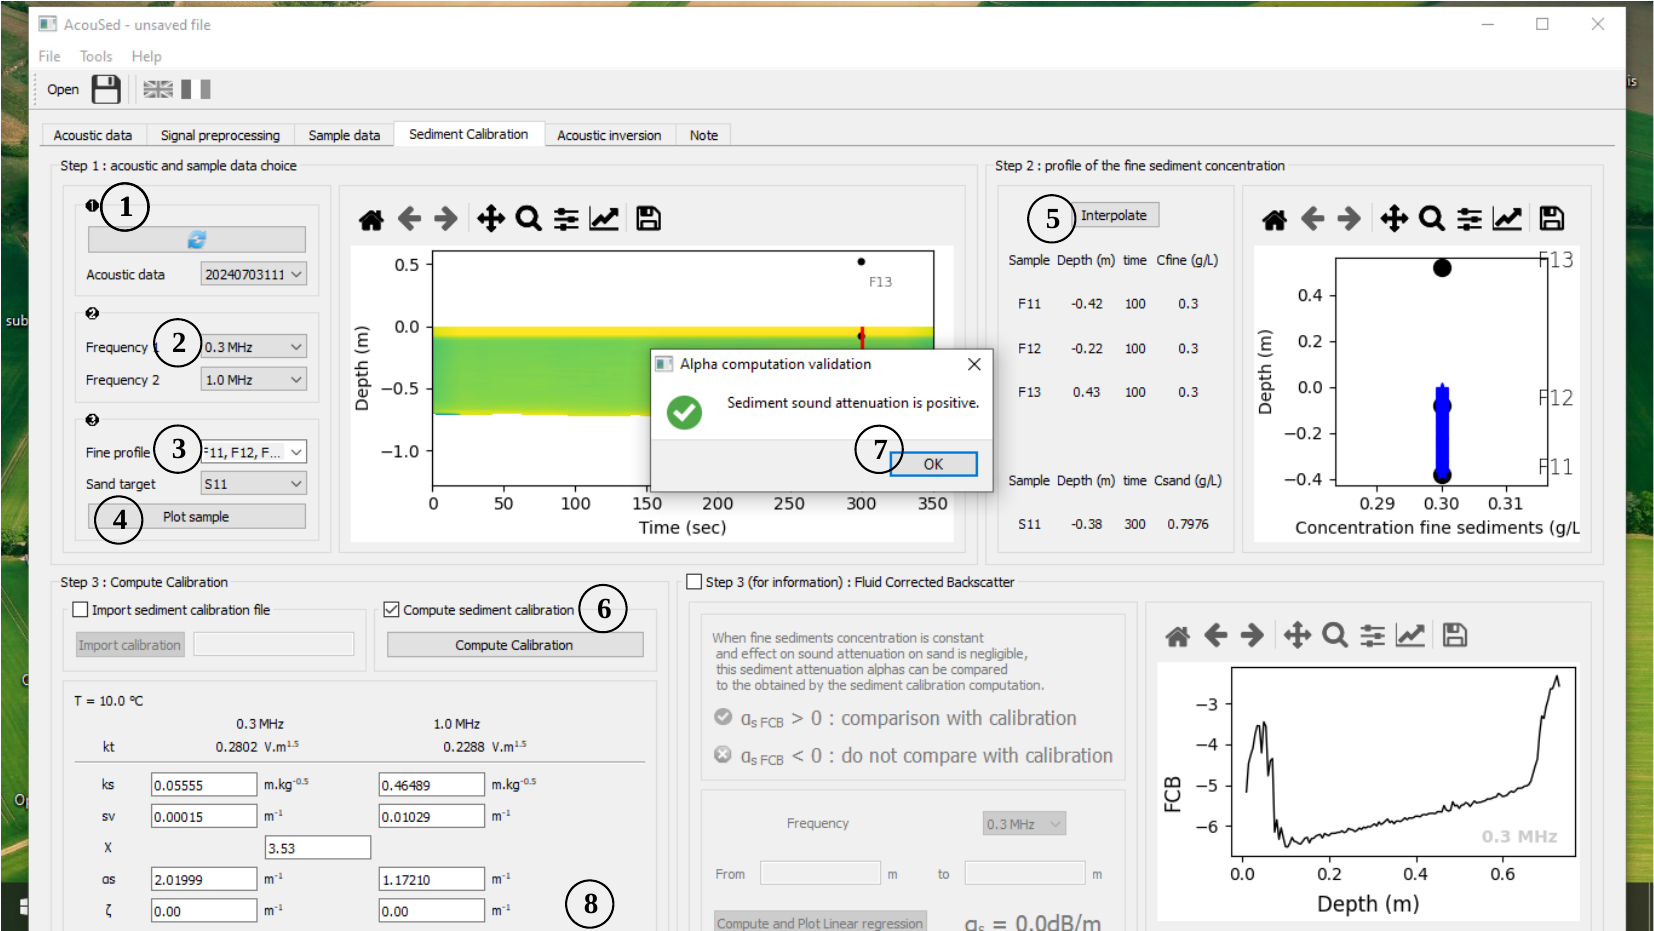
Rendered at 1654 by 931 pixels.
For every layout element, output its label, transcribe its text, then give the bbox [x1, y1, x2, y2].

picture [1, 1, 1654, 931]
text_box 4 [98, 496, 158, 546]
text_box 6 [582, 587, 625, 631]
text_box 1 [103, 183, 115, 193]
text_box 8 [569, 880, 629, 930]
text_box 5 [1031, 195, 1091, 245]
text_box 4 [98, 498, 141, 542]
text_box 6 [582, 585, 593, 594]
text_box 7 [858, 425, 918, 476]
text_box 8 [569, 880, 581, 889]
text_box 2 [157, 319, 217, 369]
text_box 3 [157, 425, 217, 475]
text_box 2 [157, 321, 200, 365]
text_box 3 [157, 427, 200, 471]
text_box 4 [98, 496, 109, 505]
text_box 5 [1031, 197, 1074, 241]
text_box 2 [157, 319, 168, 328]
text_box 6 [582, 585, 642, 635]
text_box 8 [569, 882, 612, 926]
text_box 1 [103, 183, 164, 233]
text_box 7 [858, 427, 901, 471]
text_box 7 [858, 425, 871, 435]
text_box 5 [1031, 195, 1042, 204]
text_box 3 [157, 425, 169, 434]
text_box 1 [103, 185, 147, 229]
